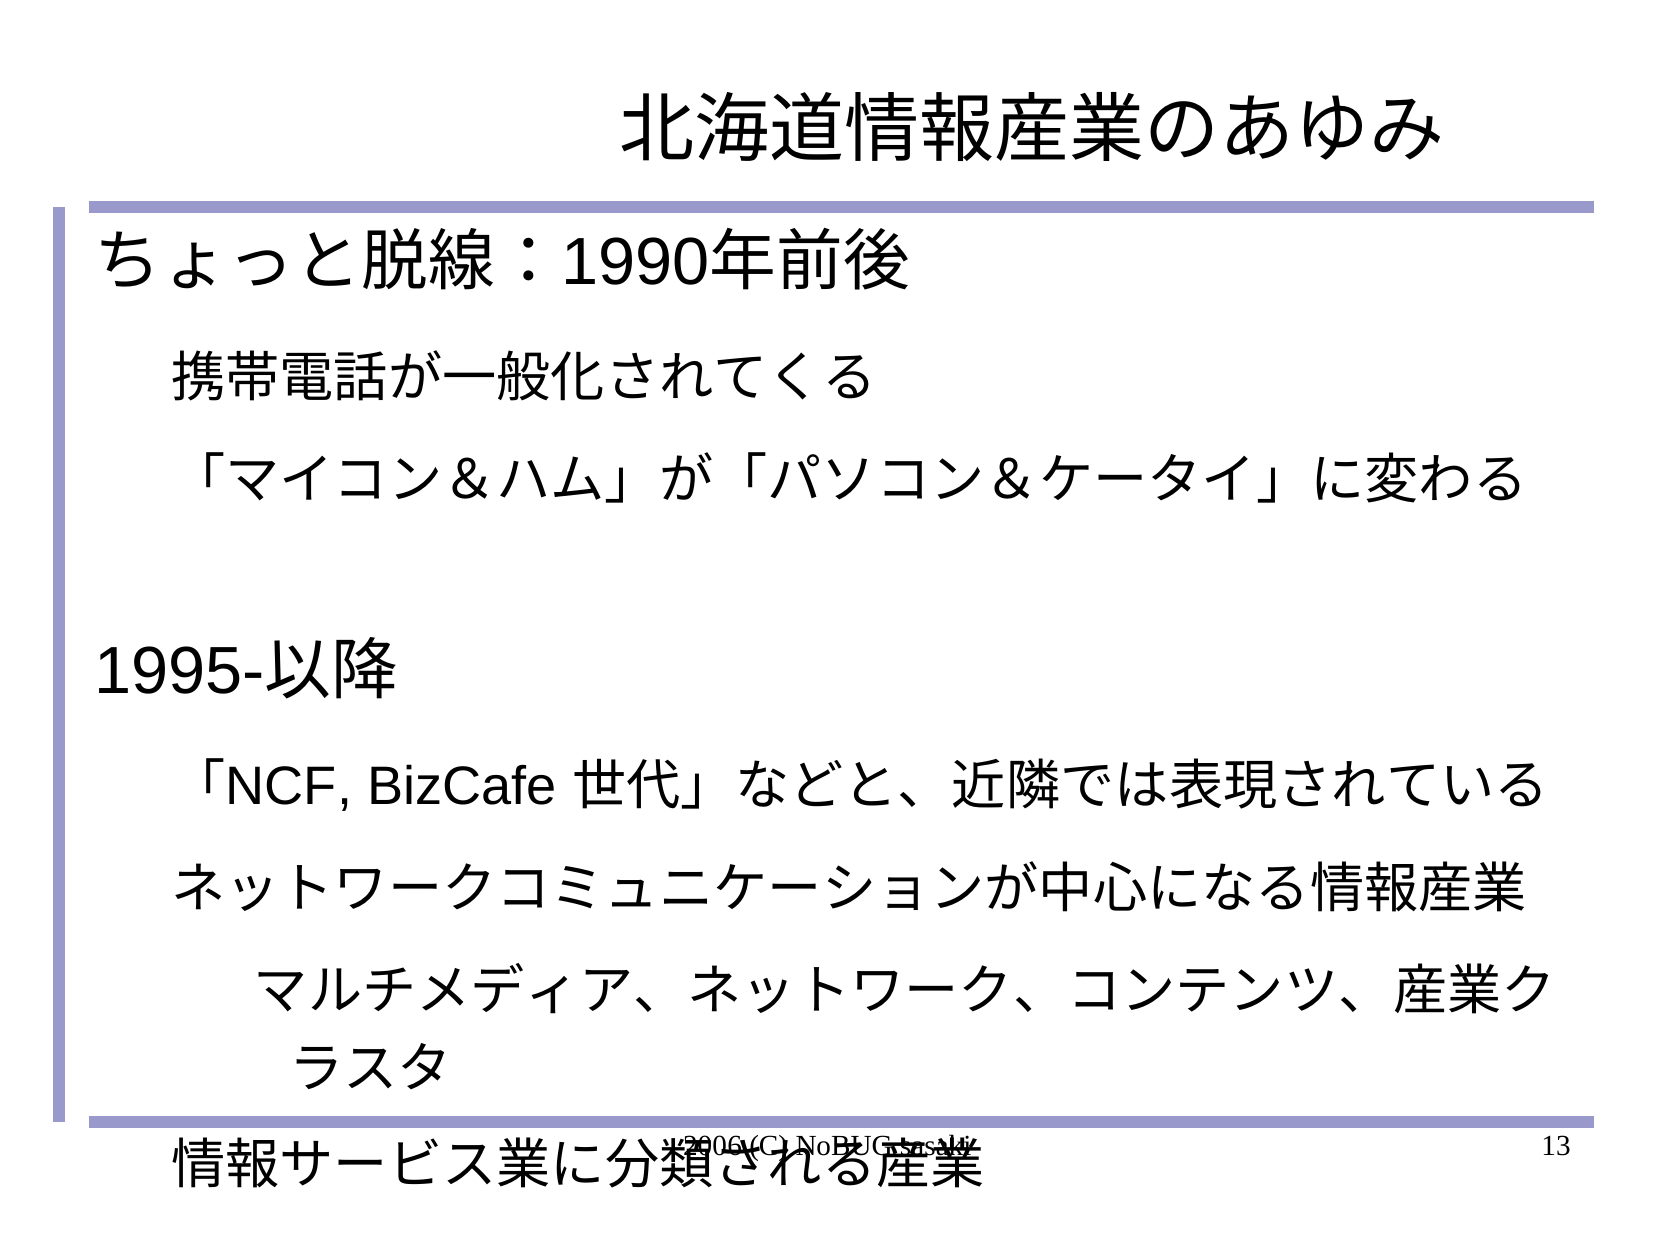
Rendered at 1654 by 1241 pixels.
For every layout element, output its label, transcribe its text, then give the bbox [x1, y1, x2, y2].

title 北海道情報産業のあゆみ [501, 59, 1563, 187]
list ちょっと脱線：1990年前後 携帯電話が一般化されてくる 「マイコン＆ハム」が「パソコン＆ケータイ」に変わる 1995-以降 「NCF, BizCafe 世代」などと、近隣では表現されている ネットワークコミュニケーションが中心になる情報産業 マルチメディア、ネットワーク、コンテンツ、産業クラスタ 情報サービス業に分類される産業 「オープンソース」を利用する世代 [76, 206, 1565, 1123]
